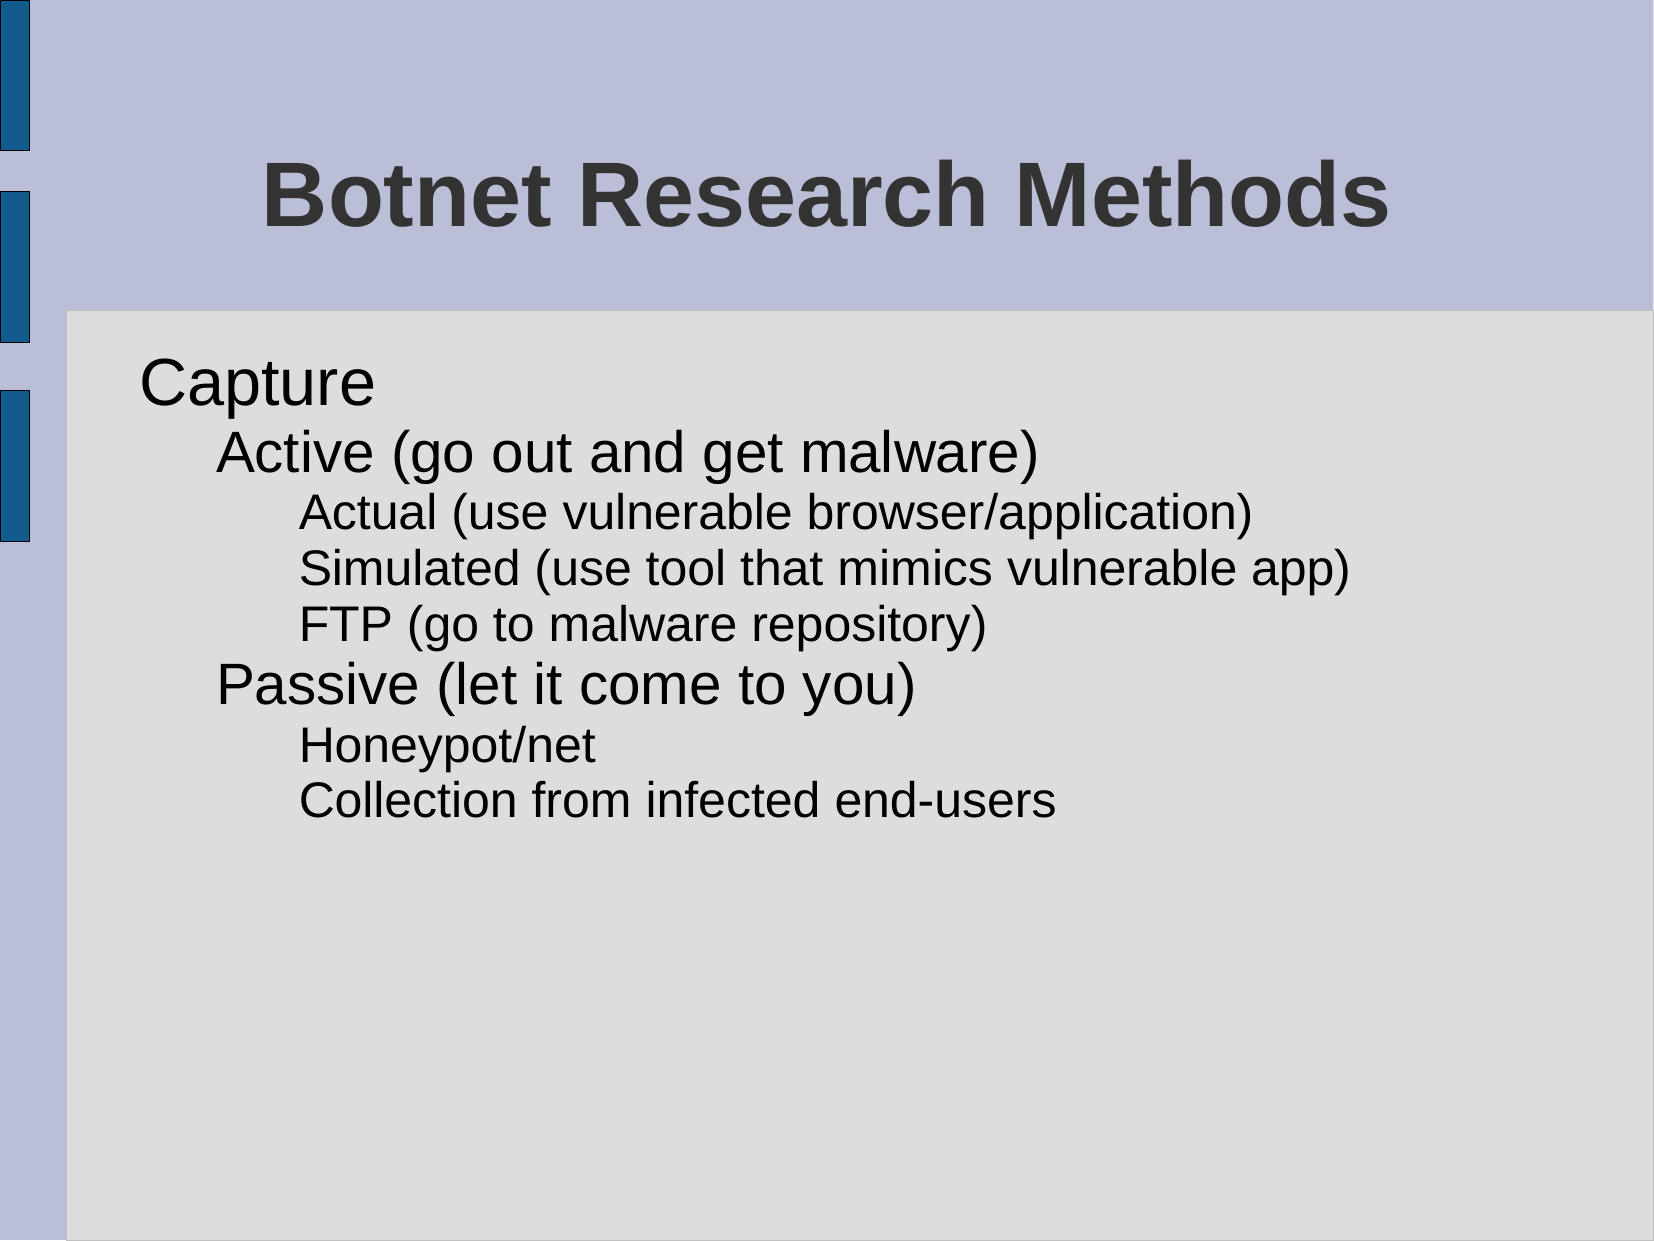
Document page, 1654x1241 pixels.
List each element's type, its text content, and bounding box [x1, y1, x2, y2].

list Capture Active (go out and get malware) Actual (use vulnerable browser/application) Simulated (use tool that mimics vulnerable app) FTP (go to malware repository) Passive (let it come to you) Honeypot/net Collection from infected end-users [121, 344, 1534, 1112]
title Botnet Research Methods [121, 98, 1534, 291]
